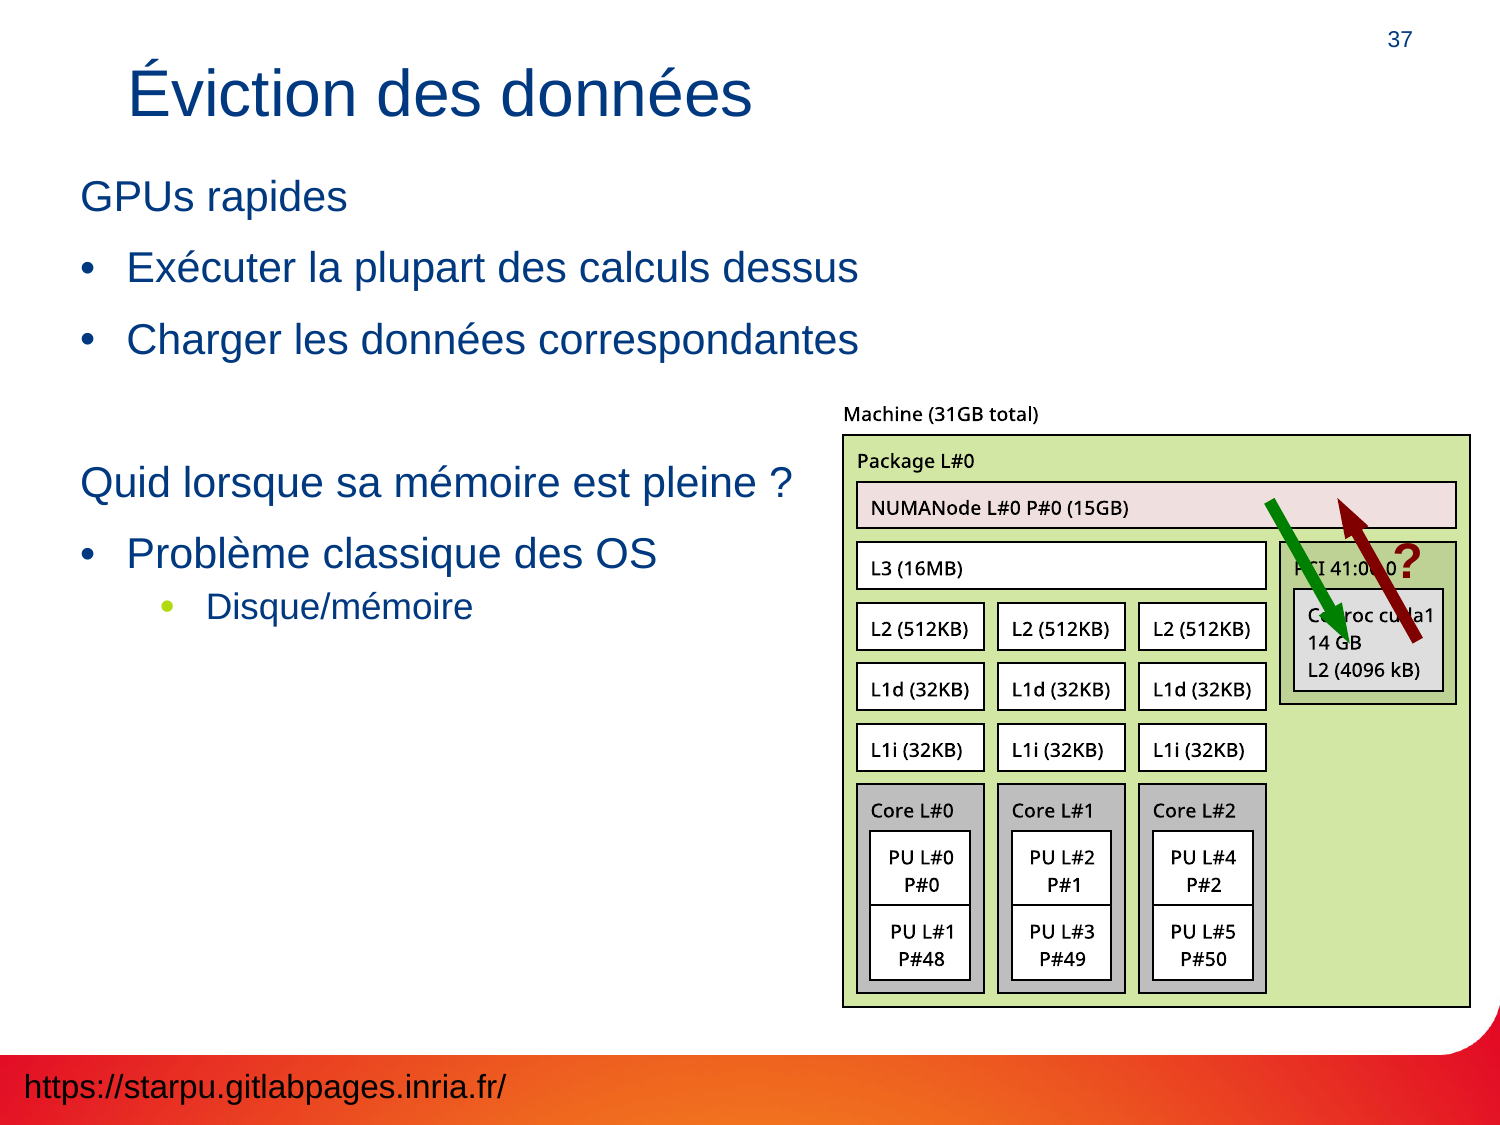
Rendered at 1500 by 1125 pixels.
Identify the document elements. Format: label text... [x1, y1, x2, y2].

title Éviction des données [112, 0, 1474, 188]
picture [0, 393, 1500, 1125]
text_box ? [1377, 521, 1438, 597]
list GPUs rapides Exécuter la plupart des calculs dessus Charger les données correspondantes Quid lorsque sa mémoire est pleine ? Problème classique des OS Disque/mémoire [65, 164, 1428, 946]
